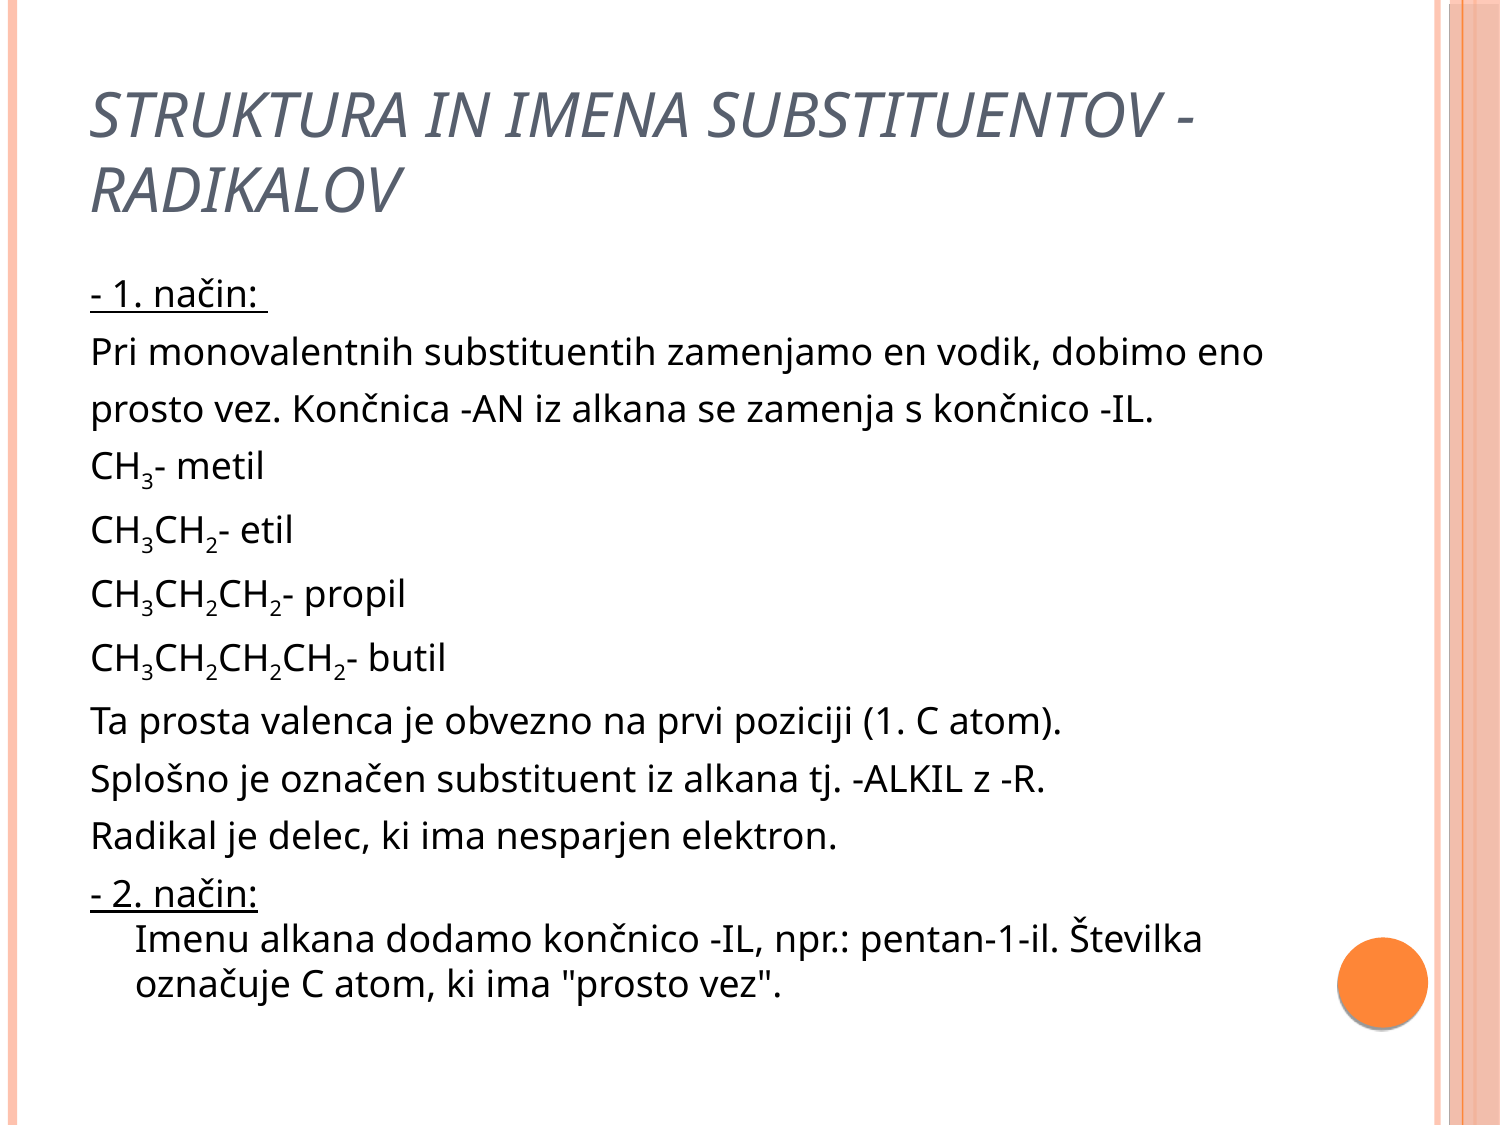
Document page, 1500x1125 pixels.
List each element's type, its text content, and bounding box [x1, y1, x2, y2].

title Struktura in imena substituentov - radikalov [75, 45, 1300, 233]
list - 1. način: Pri monovalentnih substituentih zamenjamo en vodik, dobimo eno prosto vez. Končnica -AN iz alkana se zamenja s končnico -IL. CH3- metil CH3CH2- etil CH3CH2CH2- propil CH3CH2CH2CH2- butil Ta prosta valenca je obvezno na prvi poziciji (1. C atom). Splošno je označen substituent iz alkana tj. -ALKIL z -R. Radikal je delec, ki ima nesparjen elektron. - 2. način: Imenu alkana dodamo končnico -IL, npr.: pentan-1-il. Številka označuje C atom, ki ima "prosto vez". [75, 262, 1300, 1062]
